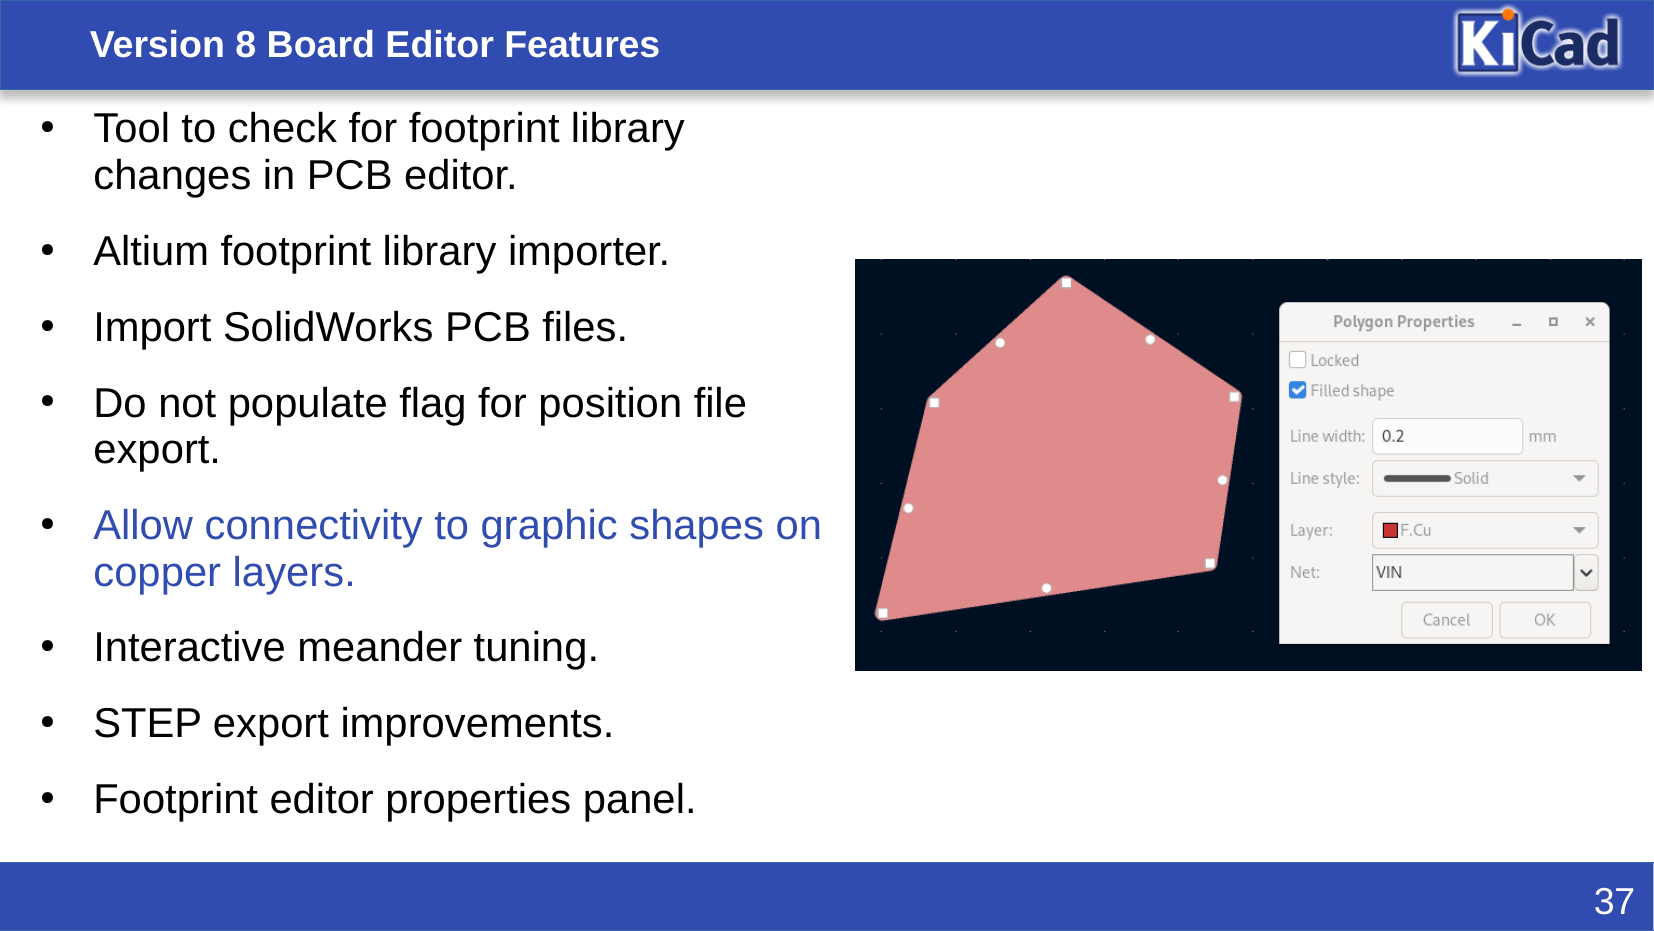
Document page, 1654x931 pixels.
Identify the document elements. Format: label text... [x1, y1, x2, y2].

text_box [0, 862, 1654, 931]
picture [1412, 0, 1654, 92]
text_box <number> [1387, 873, 1651, 931]
text_box Version 8 Board Editor Features [0, 0, 1412, 90]
list Tool to check for footprint library changes in PCB editor. Altium footprint library importer. Import SolidWorks PCB files. Do not populate flag for position file export. Allow connectivity to graphic shapes on copper layers. Interactive meander tuning. STEP export improvements. Footprint editor properties panel. [22, 105, 848, 856]
picture [855, 259, 1642, 671]
